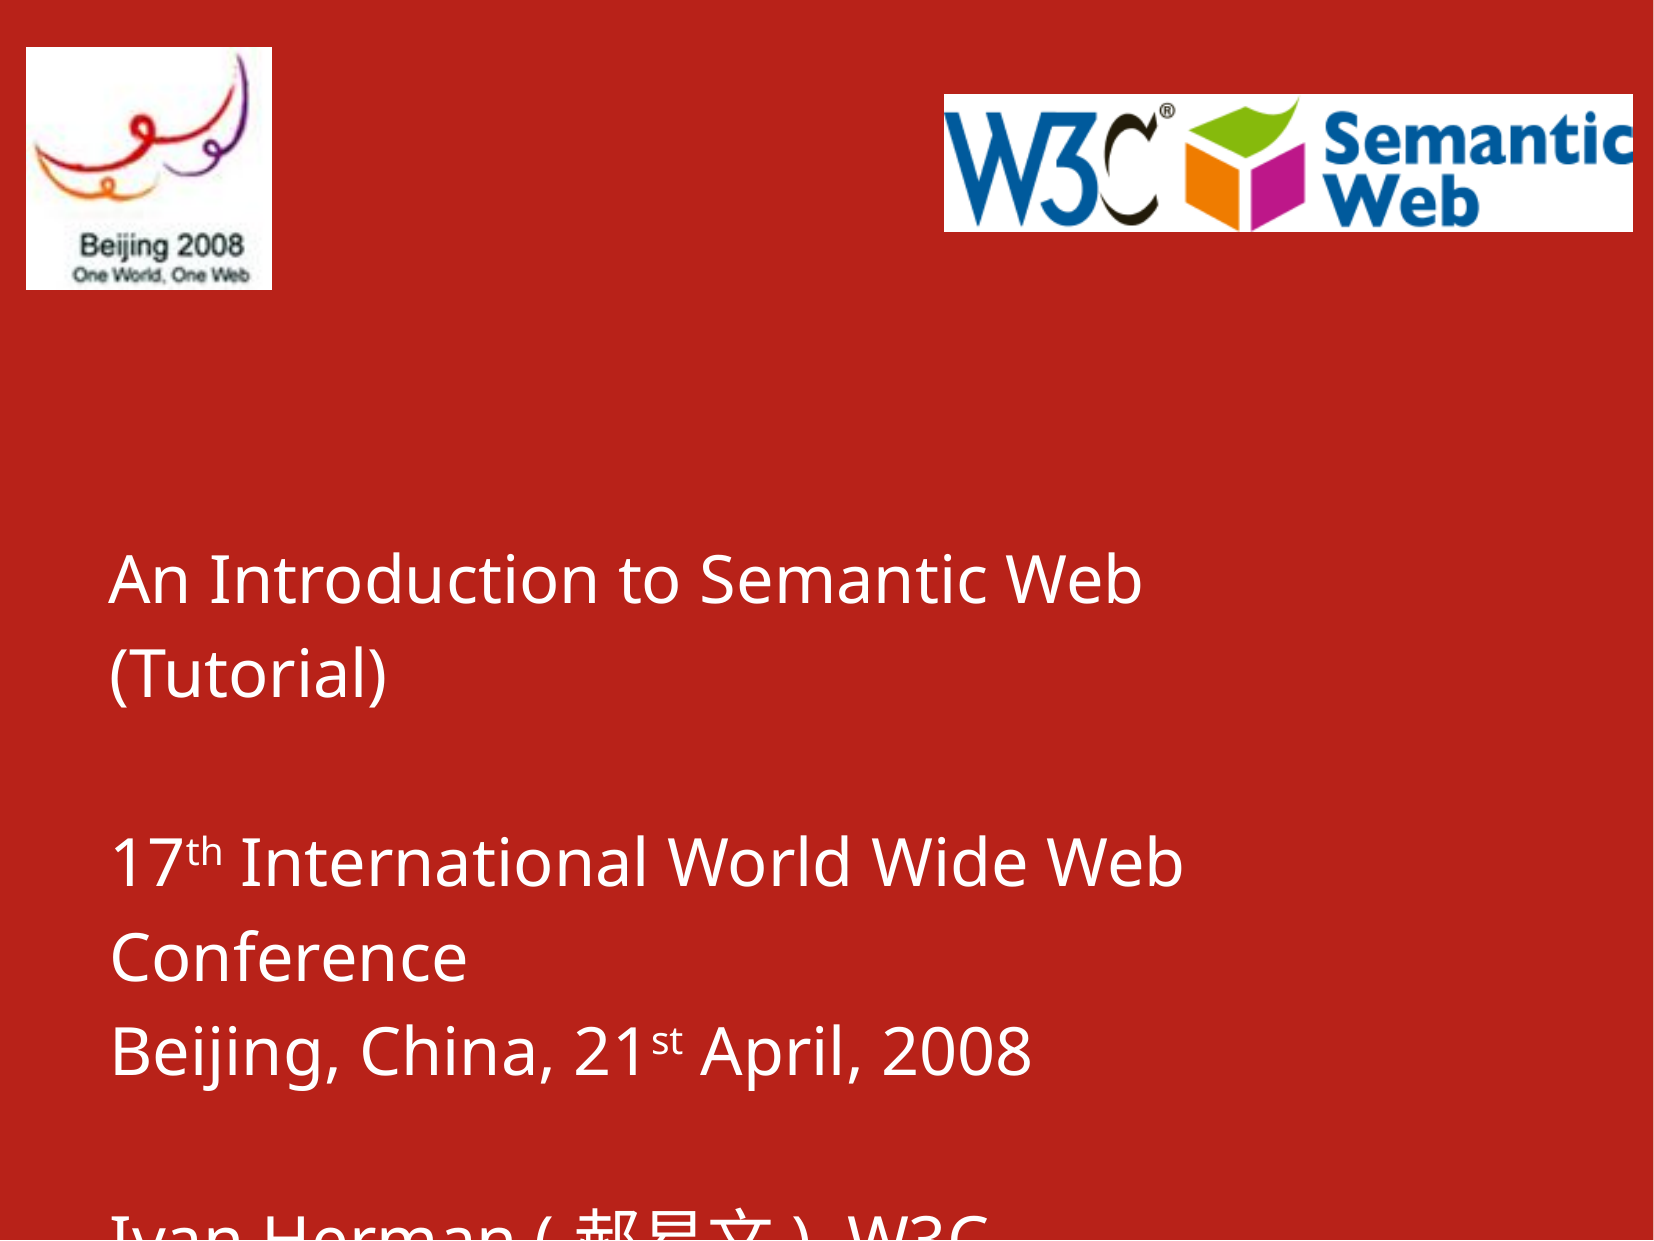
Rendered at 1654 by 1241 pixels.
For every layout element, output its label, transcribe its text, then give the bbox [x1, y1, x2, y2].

picture [26, 47, 272, 290]
title An Introduction to Semantic Web (Tutorial) 17th International World Wide Web Conference Beijing, China, 21st April, 2008 Ivan Herman (郝易文), W3C [38, 620, 1504, 1193]
picture [944, 94, 1633, 232]
